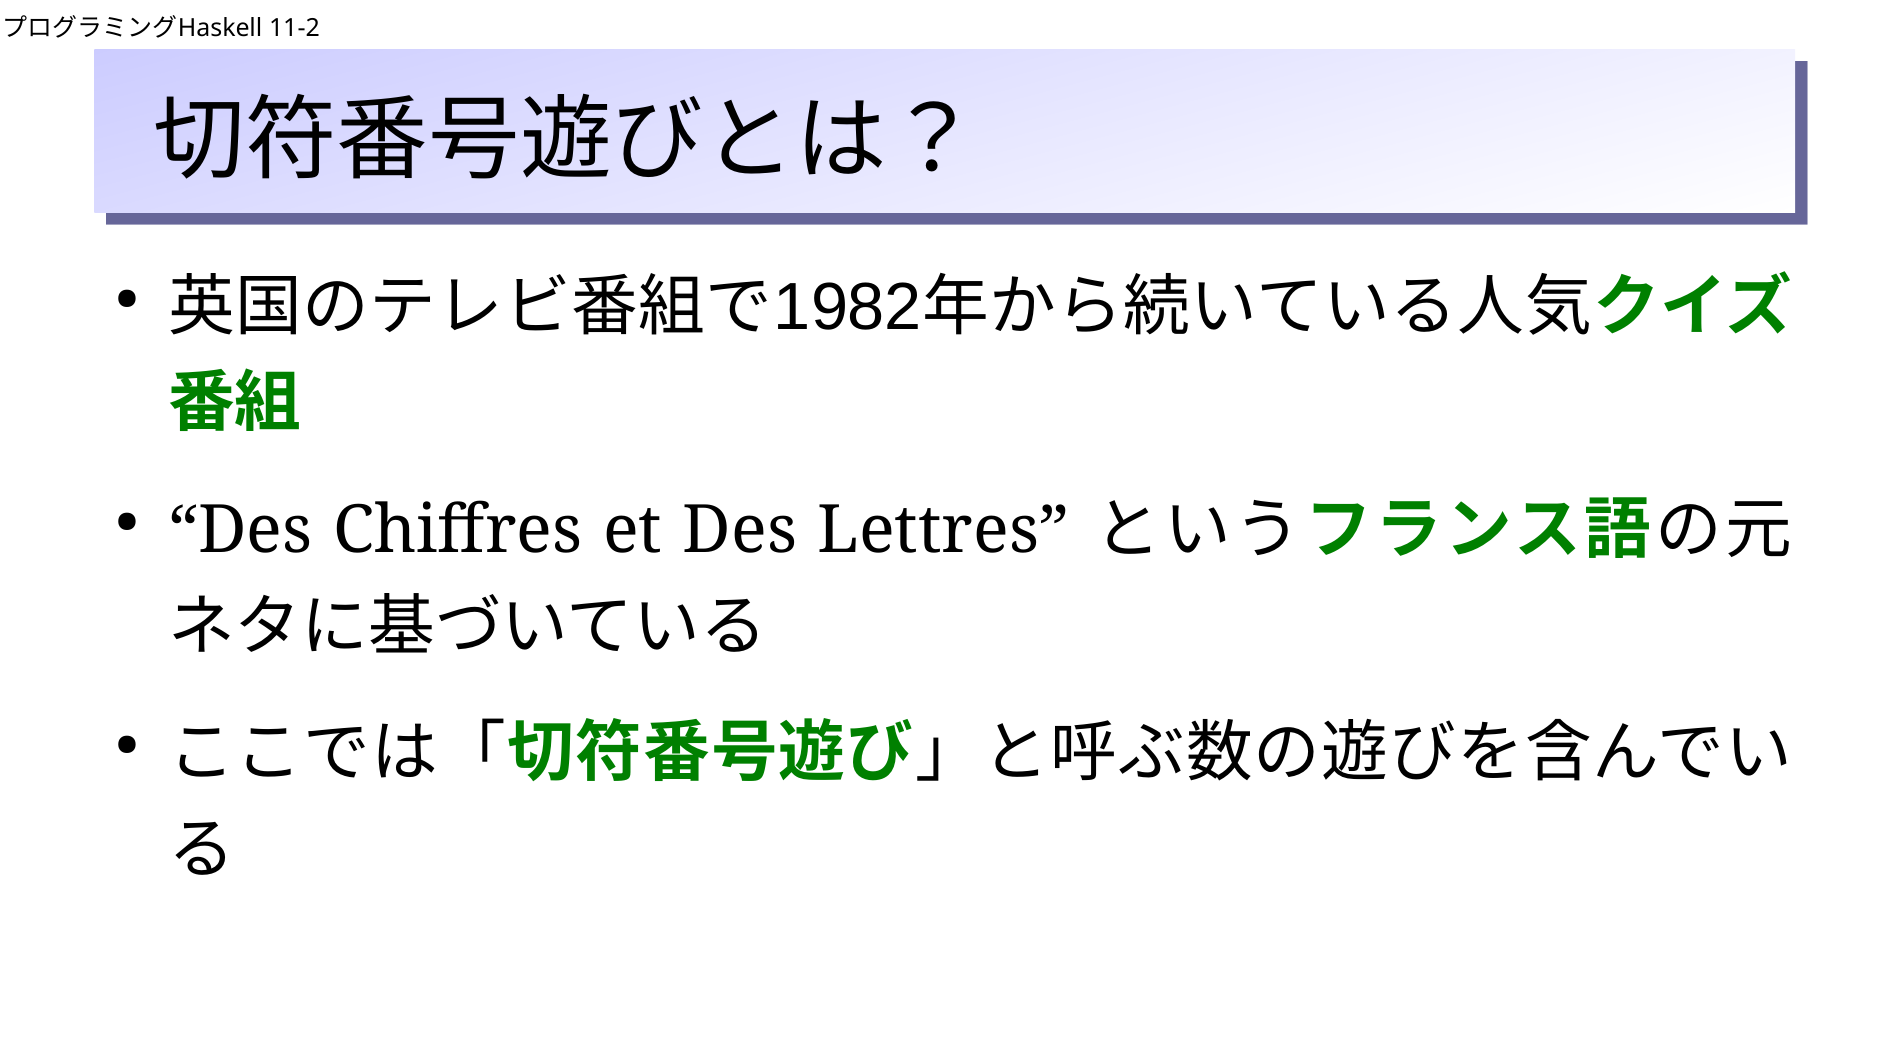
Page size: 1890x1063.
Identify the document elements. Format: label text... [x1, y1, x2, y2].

title 切符番号遊びとは？ [94, 49, 1796, 213]
list 英国のテレビ番組で1982年から続いている人気クイズ番組 “Des Chiffres et Des Lettres” というフランス語の元ネタに基づいている ここでは「切符番号遊び」と呼ぶ数の遊びを含んでいる [94, 248, 1796, 671]
